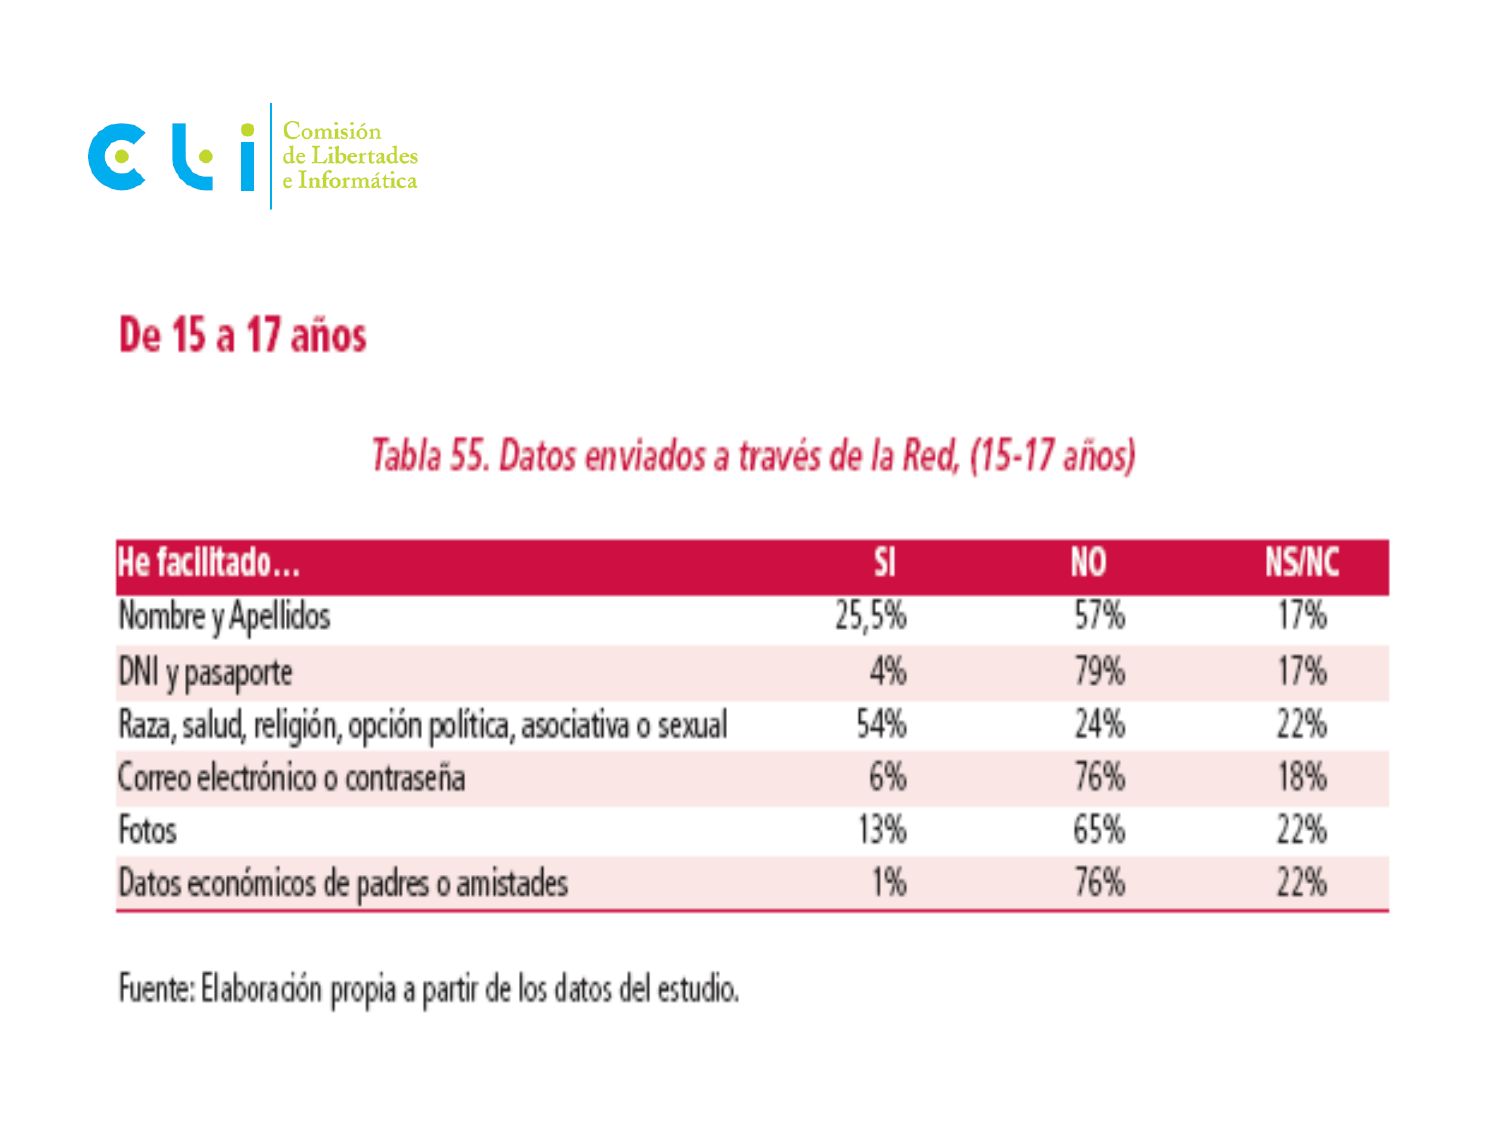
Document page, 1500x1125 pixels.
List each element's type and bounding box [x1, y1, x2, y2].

picture [76, 267, 1436, 1035]
picture [17, 45, 514, 233]
